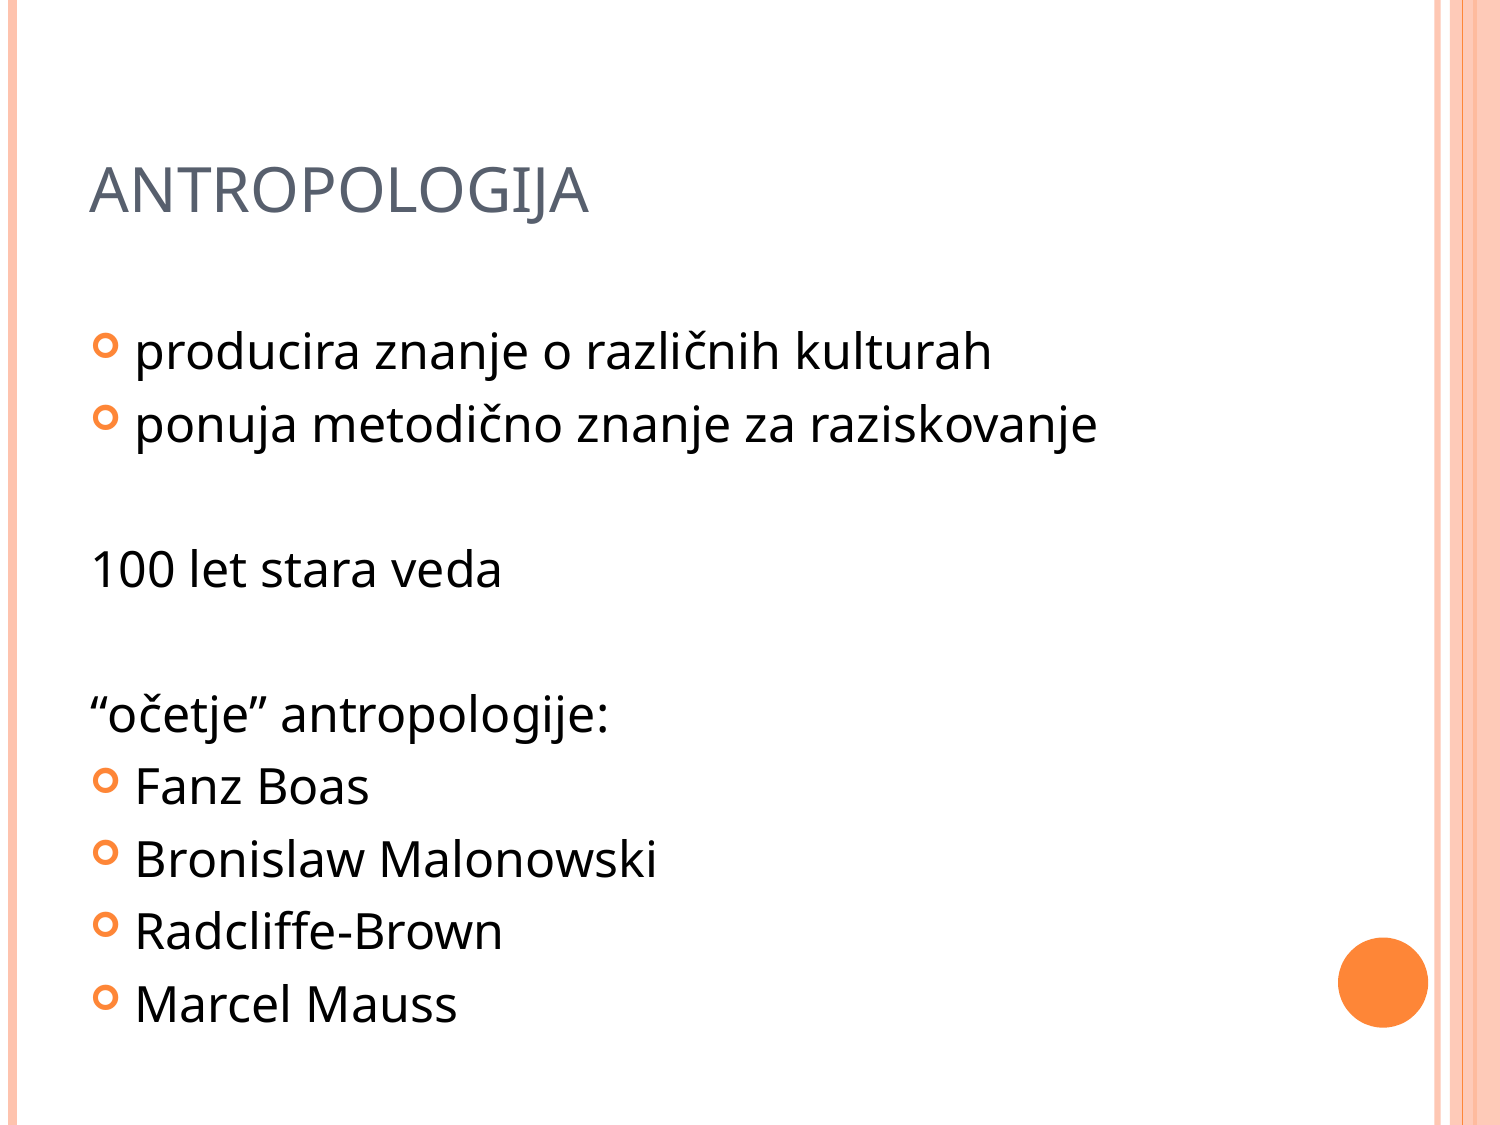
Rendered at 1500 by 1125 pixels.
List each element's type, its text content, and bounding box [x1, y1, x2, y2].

list producira znanje o različnih kulturah ponuja metodično znanje za raziskovanje 100 let stara veda “očetje” antropologije: Fanz Boas Bronislaw Malonowski Radcliffe-Brown Marcel Mauss [74, 312, 1300, 1113]
title ANTROPOLOGIJA [74, 44, 1300, 233]
